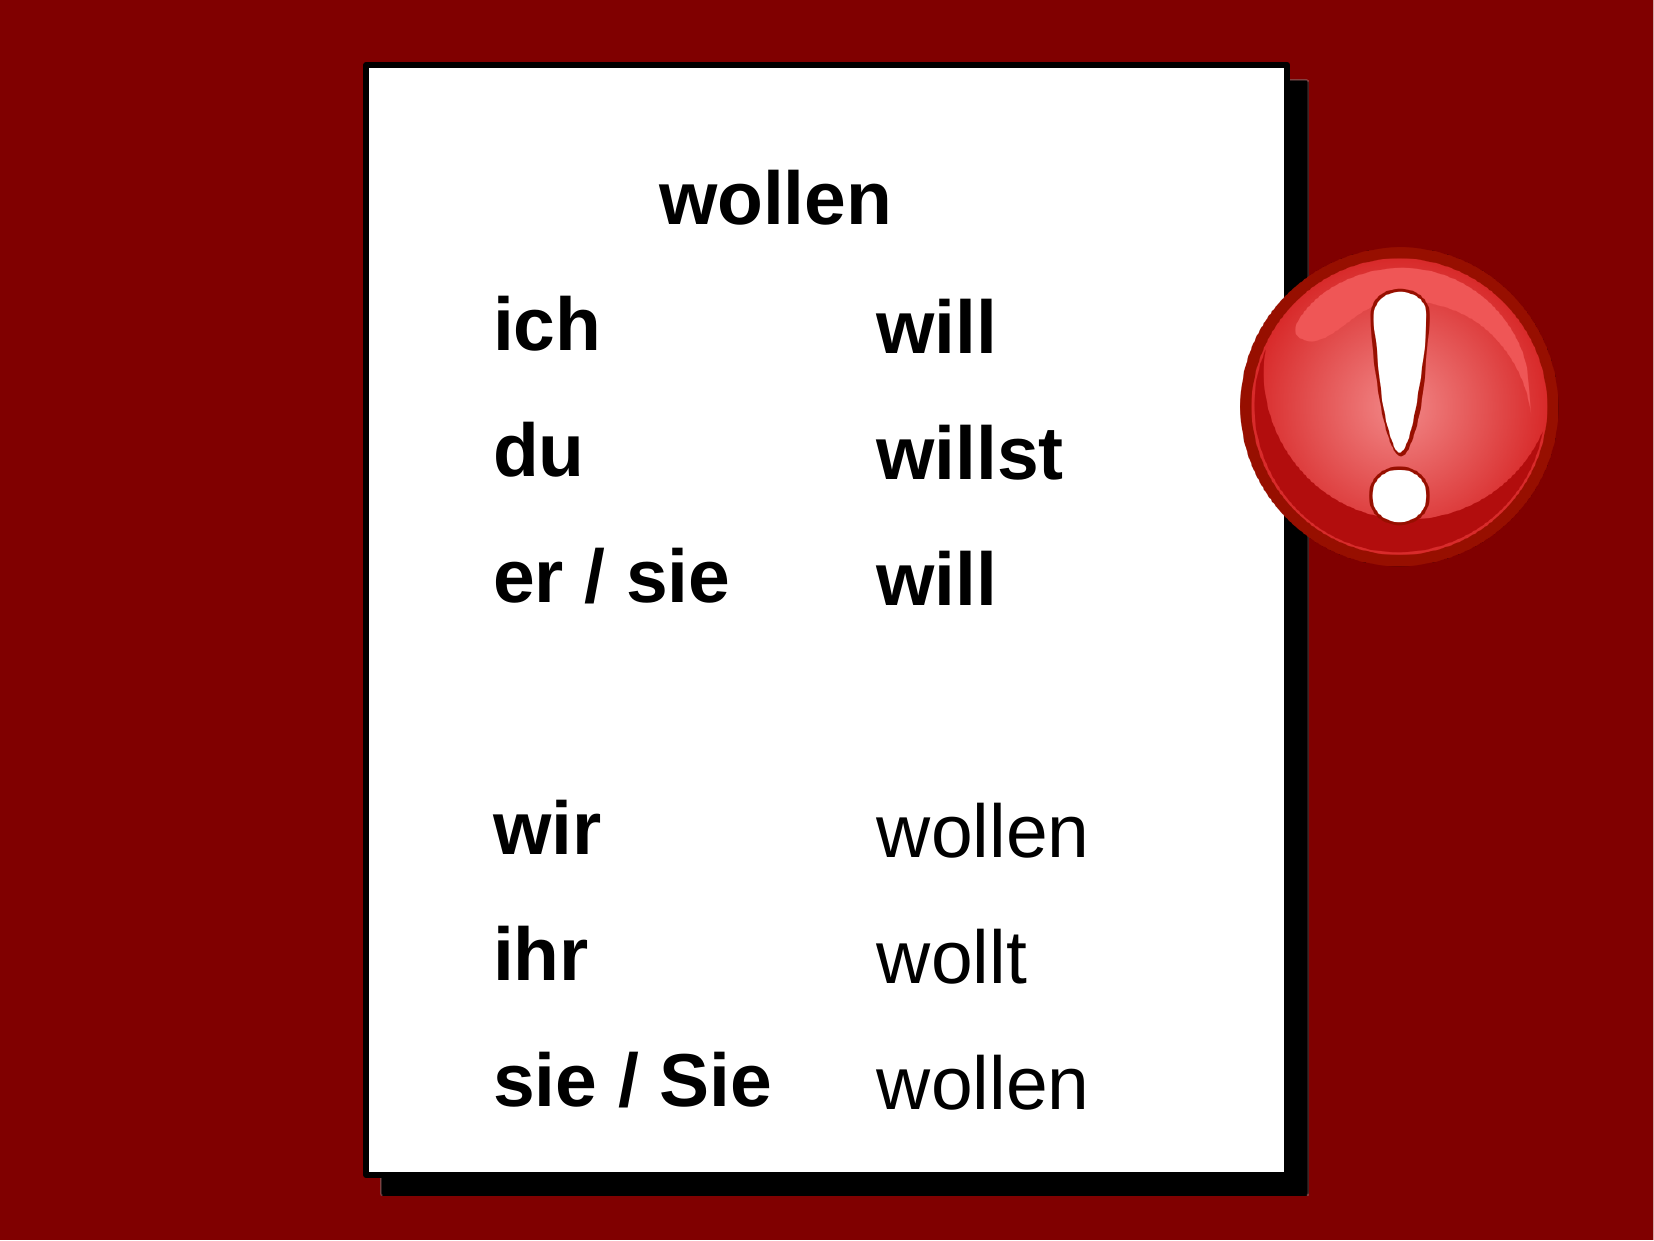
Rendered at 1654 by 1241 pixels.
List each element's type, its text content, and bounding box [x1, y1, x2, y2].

picture [1240, 247, 1559, 567]
text_box will willst will wollen wollt wollen [862, 236, 1229, 1127]
text_box wollen ich du er / sie wir ihr sie / Sie [478, 107, 1306, 1129]
text_box [366, 64, 1288, 1176]
